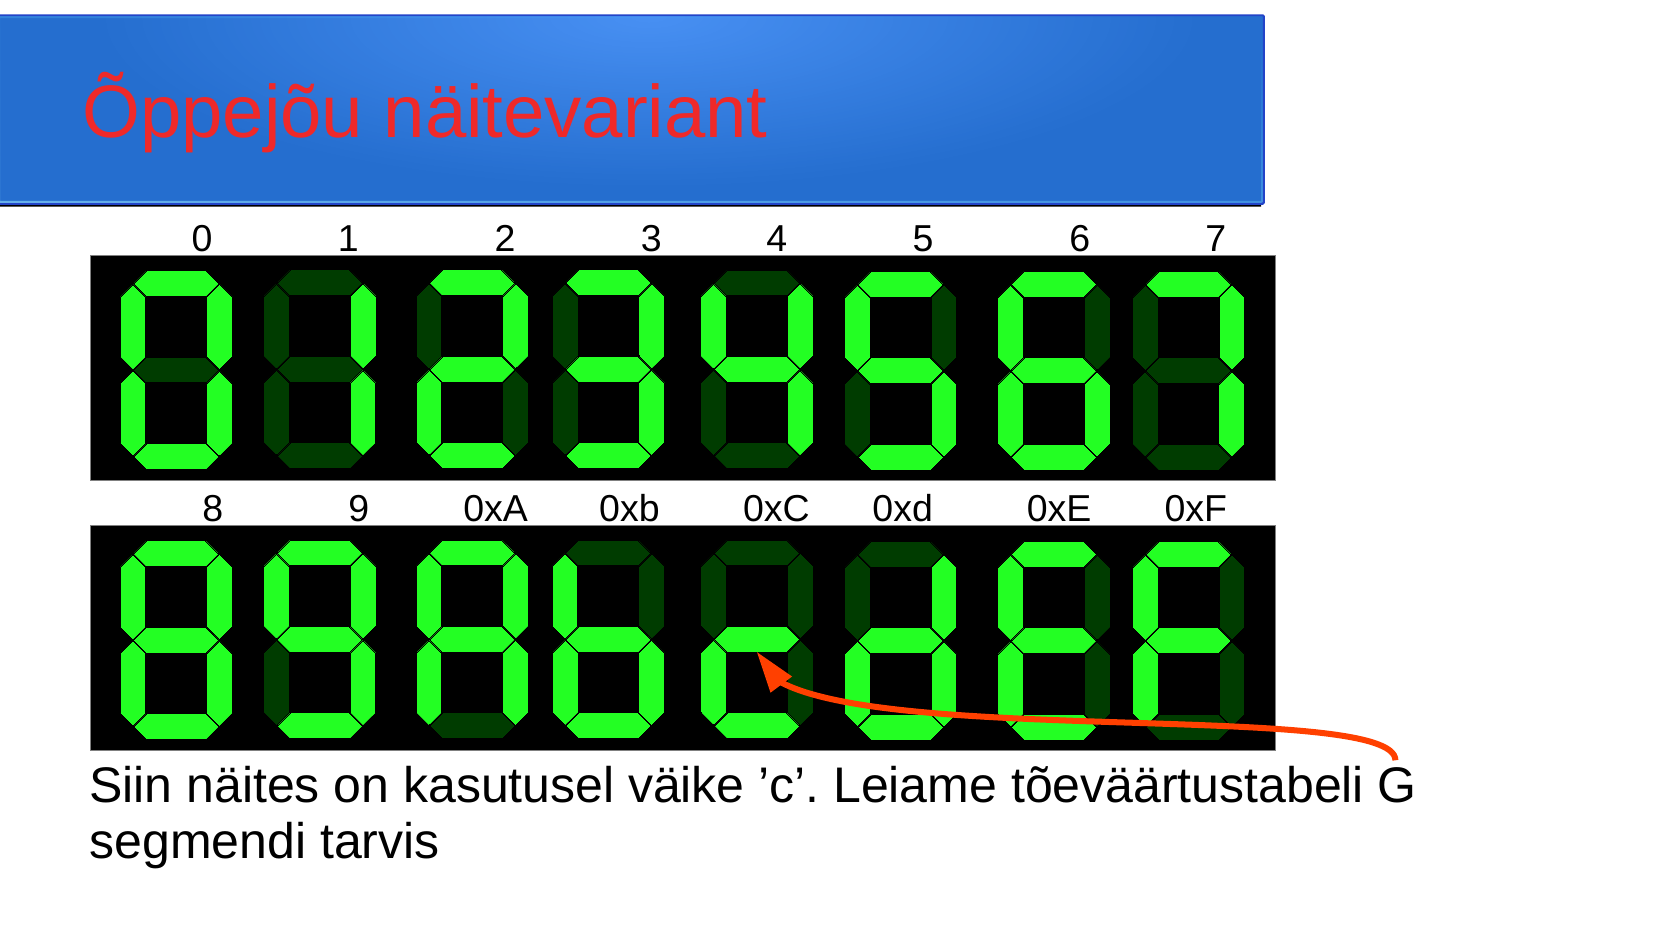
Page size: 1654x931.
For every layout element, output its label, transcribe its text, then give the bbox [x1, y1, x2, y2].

text_box [90, 255, 1276, 495]
title Õppejõu näitevariant [82, 35, 1235, 189]
text_box 8 9 0xA 0xb 0xC 0xd 0xE 0xF [135, 495, 1261, 537]
text_box 0 1 2 3 4 5 6 7 [135, 210, 1261, 255]
text_box Siin näites on kasutusel väike ’c’. Leiame tõeväärtustabeli G segmendi tarvis [75, 750, 1456, 892]
text_box [90, 525, 1276, 750]
